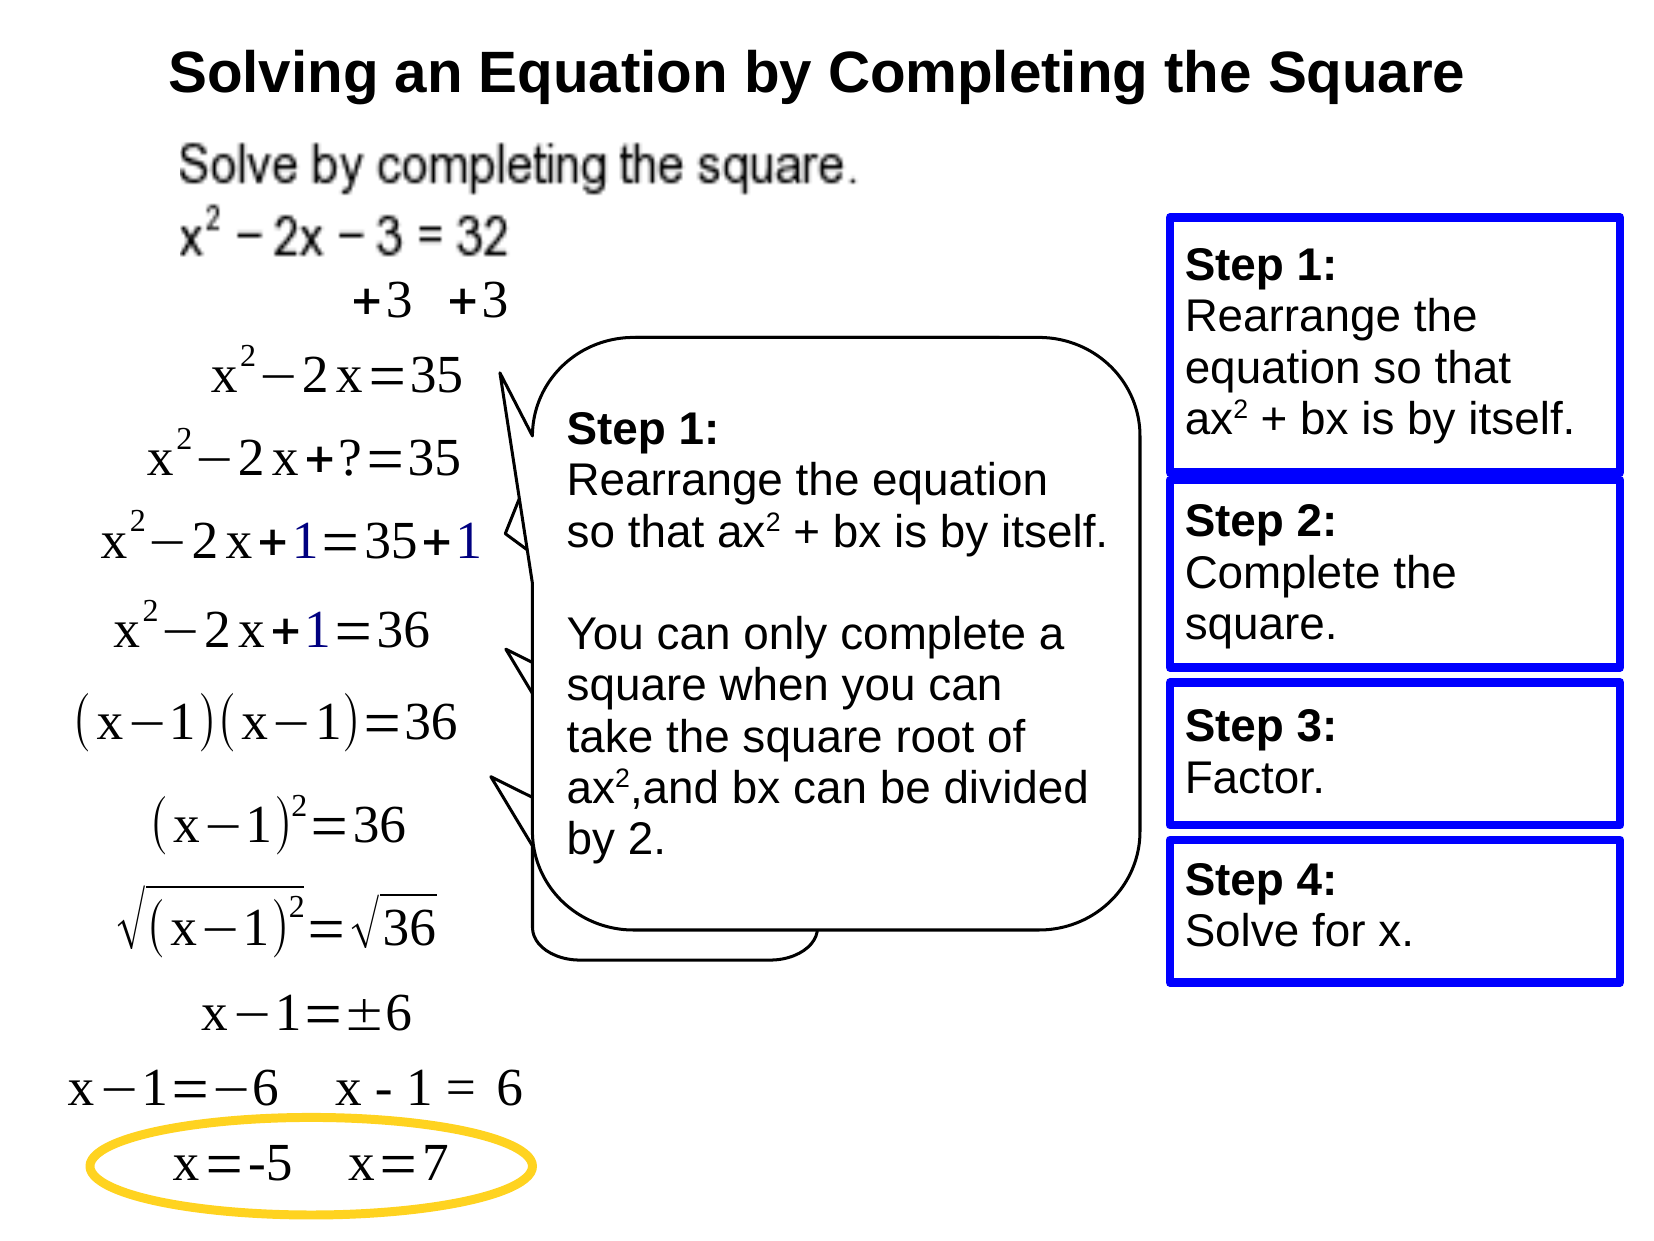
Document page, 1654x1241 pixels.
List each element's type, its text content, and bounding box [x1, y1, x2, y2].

chart [60, 1057, 554, 1117]
chart [67, 689, 466, 754]
text_box Step 1: Rearrange the equation so that ax2 + bx is by itself. You can only complete a square when you can take the square root of ax2,and bx can be divided by 2. [499, 337, 1141, 931]
chart [92, 502, 489, 570]
picture [180, 181, 1013, 293]
text_box Step 1: Rearrange the equation so that ax2 + bx is by itself. Step 2: Complete the square. Step 3: Factor. Step 4: Solve for x. [1174, 844, 1616, 978]
chart [143, 787, 414, 858]
chart [110, 883, 444, 960]
chart [139, 420, 469, 488]
chart [345, 270, 516, 330]
text_box Step 1: Rearrange the equation so that ax2 + bx is by itself. Step 2: Complete the square. Step 3: Factor. Step 4: Solve for x. [1174, 687, 1616, 821]
text_box Step 1: Rearrange the equation so that ax2 + bx is by itself. Step 2: Complete the square. Step 3: Factor. Step 4: Solve for x. [1174, 231, 1616, 468]
chart [203, 337, 471, 405]
text_box Step 4: Solve for x. [490, 776, 818, 961]
chart [105, 592, 438, 660]
chart [165, 1133, 456, 1193]
chart [193, 982, 421, 1042]
text_box Step 1: Rearrange the equation so that ax2 + bx is by itself. Step 2: Complete the square. Step 3: Factor. Step 4: Solve for x. [1174, 484, 1616, 663]
text_box Step 3: Factor. [505, 649, 532, 693]
text_box Solving an Equation by Completing the Square [45, 32, 1591, 181]
text_box Step 1: Rearrange the equation so that ax2 + bx is by itself. Step 2: Complete the square. Step 3: Factor. Step 4: Solve for x. [1170, 231, 1628, 1241]
